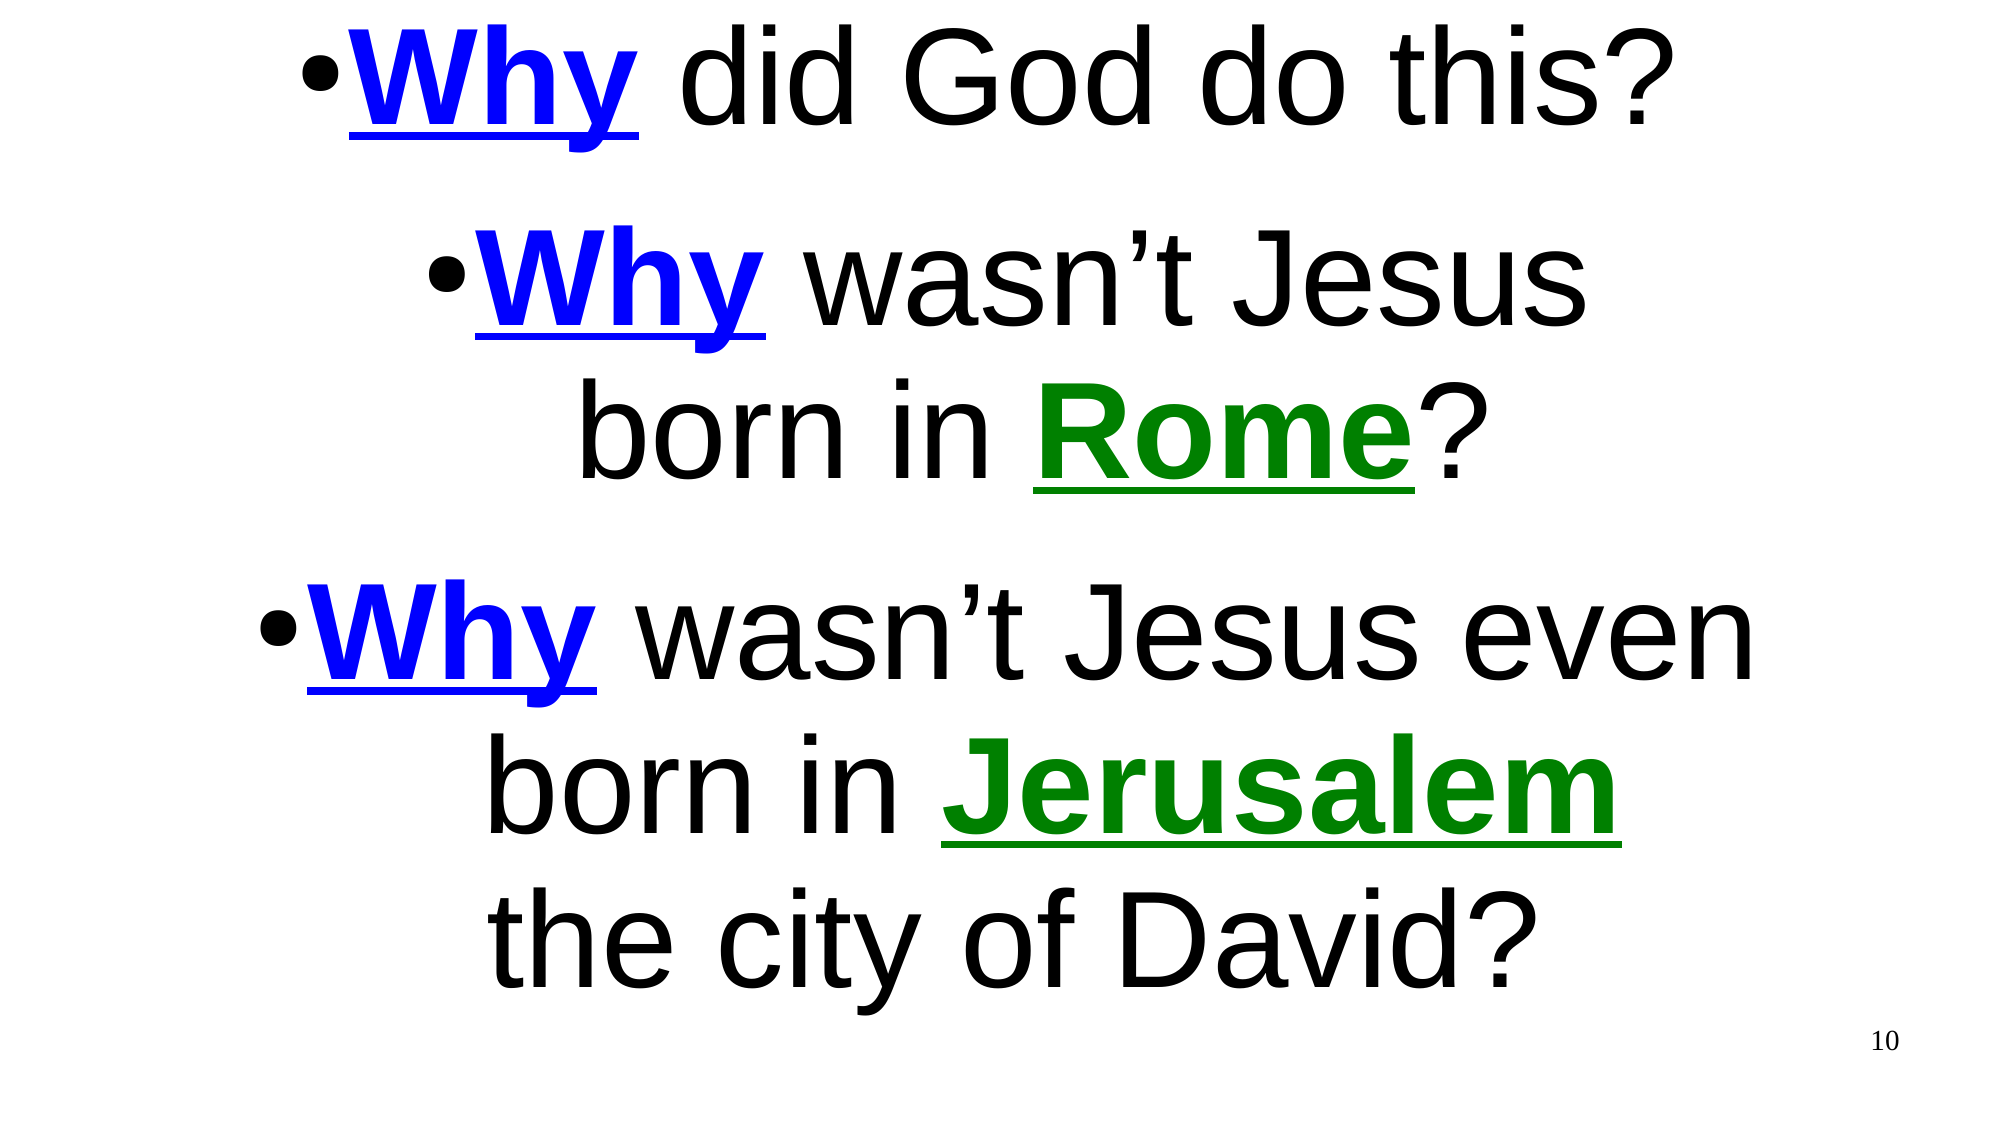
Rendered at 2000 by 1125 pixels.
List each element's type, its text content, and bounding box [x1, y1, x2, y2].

list Why did God do this? Why wasn’t Jesus born in Rome? Why wasn’t Jesus even born in Jerusalem the city of David? [0, 0, 1996, 1123]
